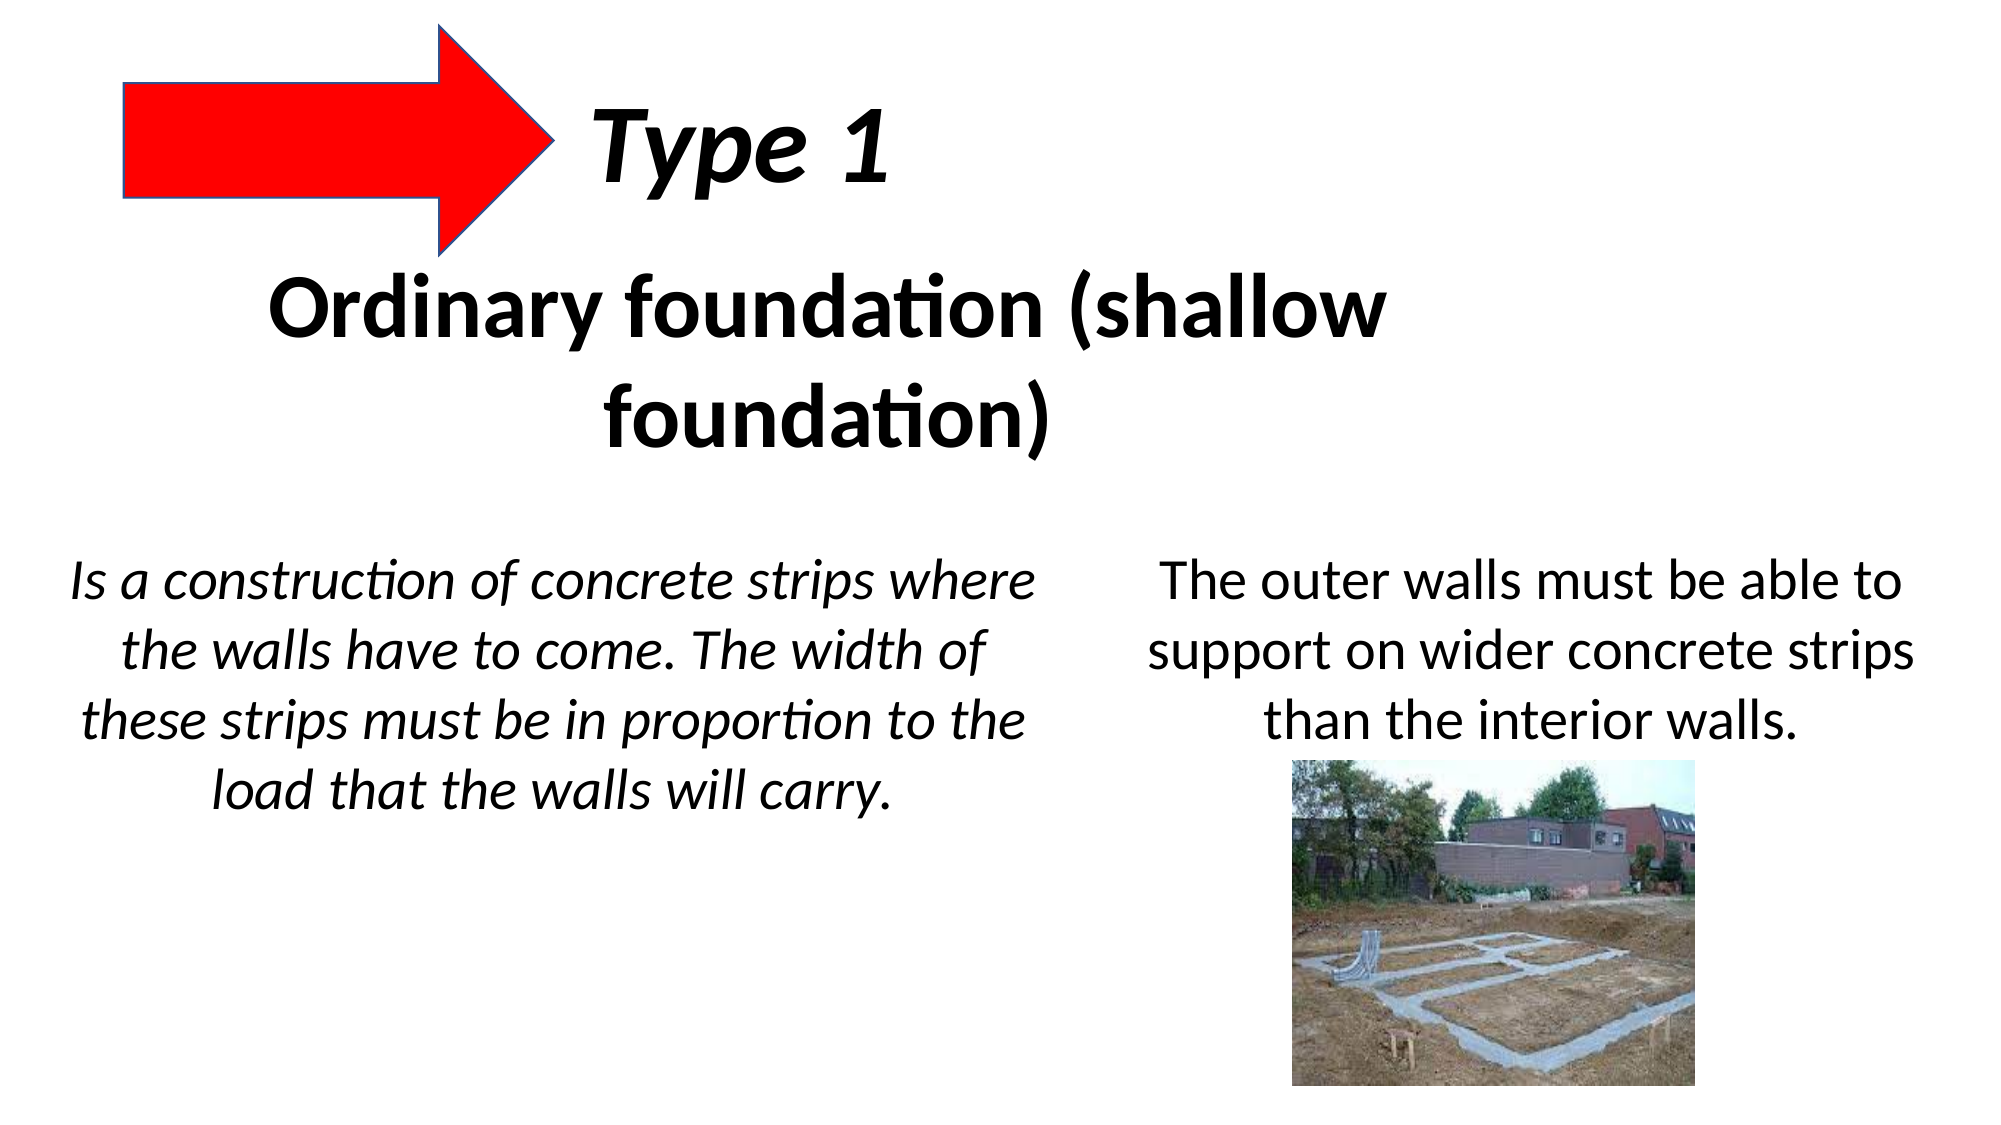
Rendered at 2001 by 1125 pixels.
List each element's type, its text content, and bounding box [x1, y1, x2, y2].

text_box Is a construction of concrete strips where the walls have to come. The width of these strips must be in proportion to the load that the walls will carry. [54, 533, 1054, 828]
text_box [123, 25, 554, 238]
text_box Ordinary foundation (shallow foundation) [151, 238, 1507, 476]
picture [1292, 760, 1695, 1086]
text_box The outer walls must be able to support on wider concrete strips than the interior walls. [1122, 533, 1941, 761]
text_box Type 1 [573, 62, 944, 215]
